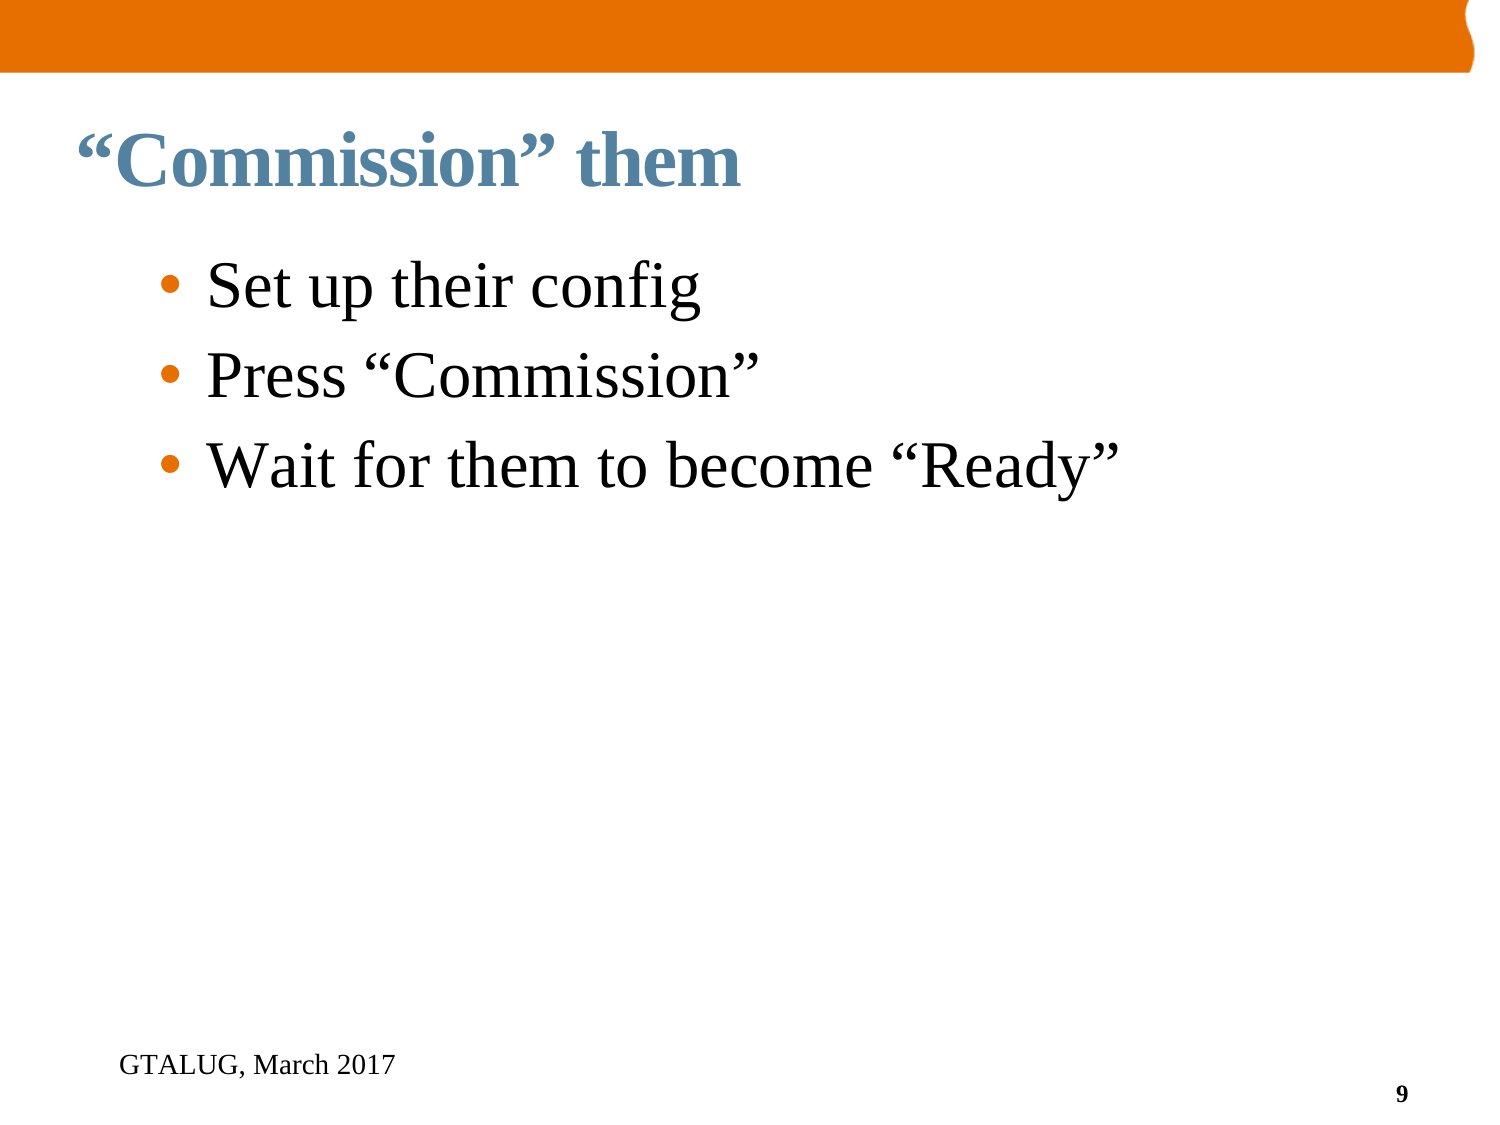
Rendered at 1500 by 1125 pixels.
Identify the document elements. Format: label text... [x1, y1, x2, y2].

list Set up their config Press “Commission” Wait for them to become “Ready” [64, 257, 1402, 1017]
picture [0, 0, 1500, 75]
title “Commission” them [75, 122, 1438, 228]
